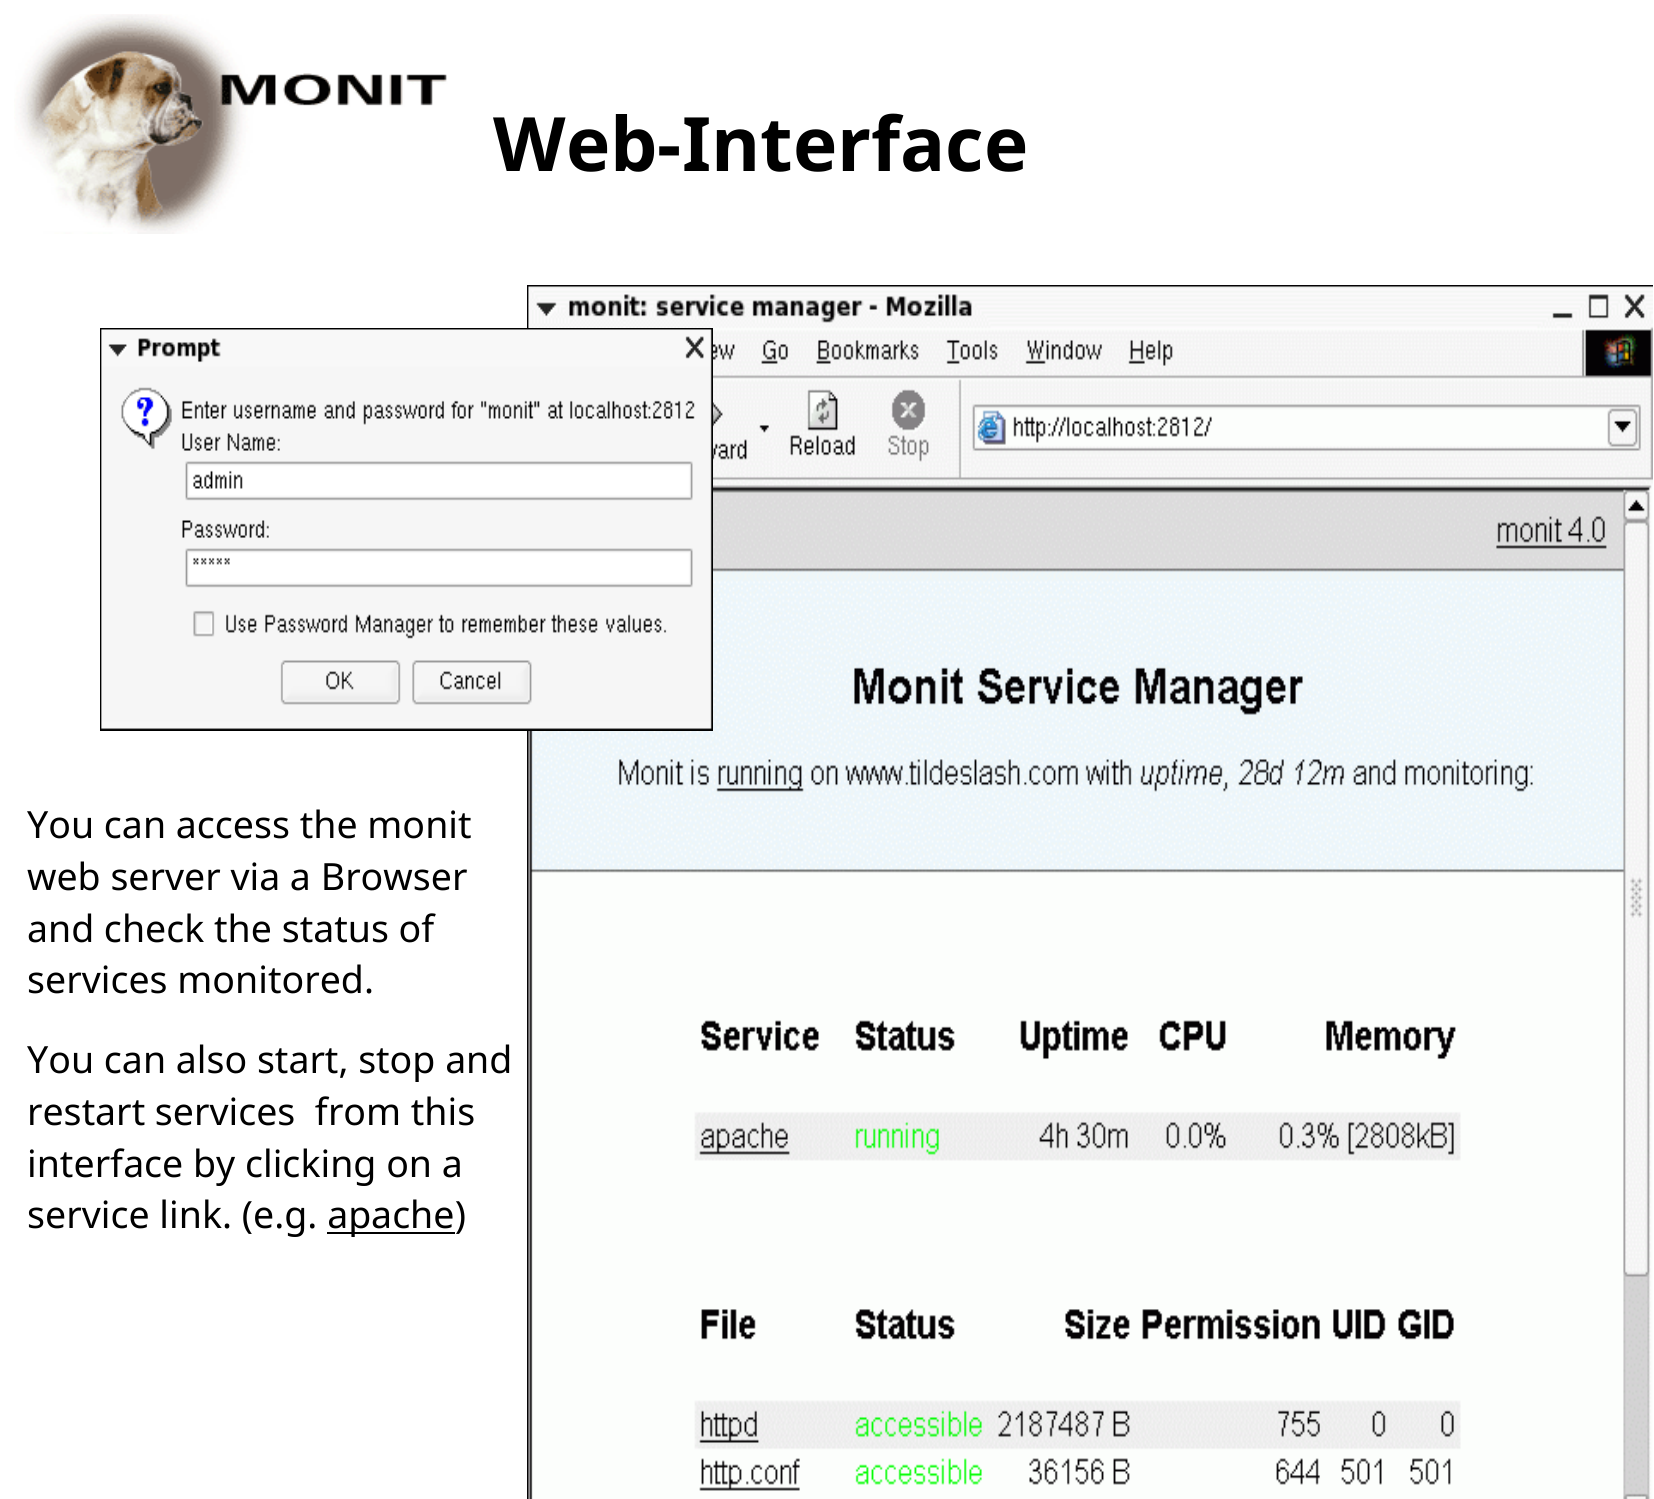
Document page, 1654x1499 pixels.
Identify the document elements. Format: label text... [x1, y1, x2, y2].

list You can access the monit web server via a Browser and check the status of services monitored. You can also start, stop and restart services from this interface by clicking on a service link. (e.g. apache) [26, 798, 527, 1378]
picture [14, 14, 448, 234]
picture [100, 285, 1653, 1499]
title Web-Interface [508, 73, 1014, 211]
